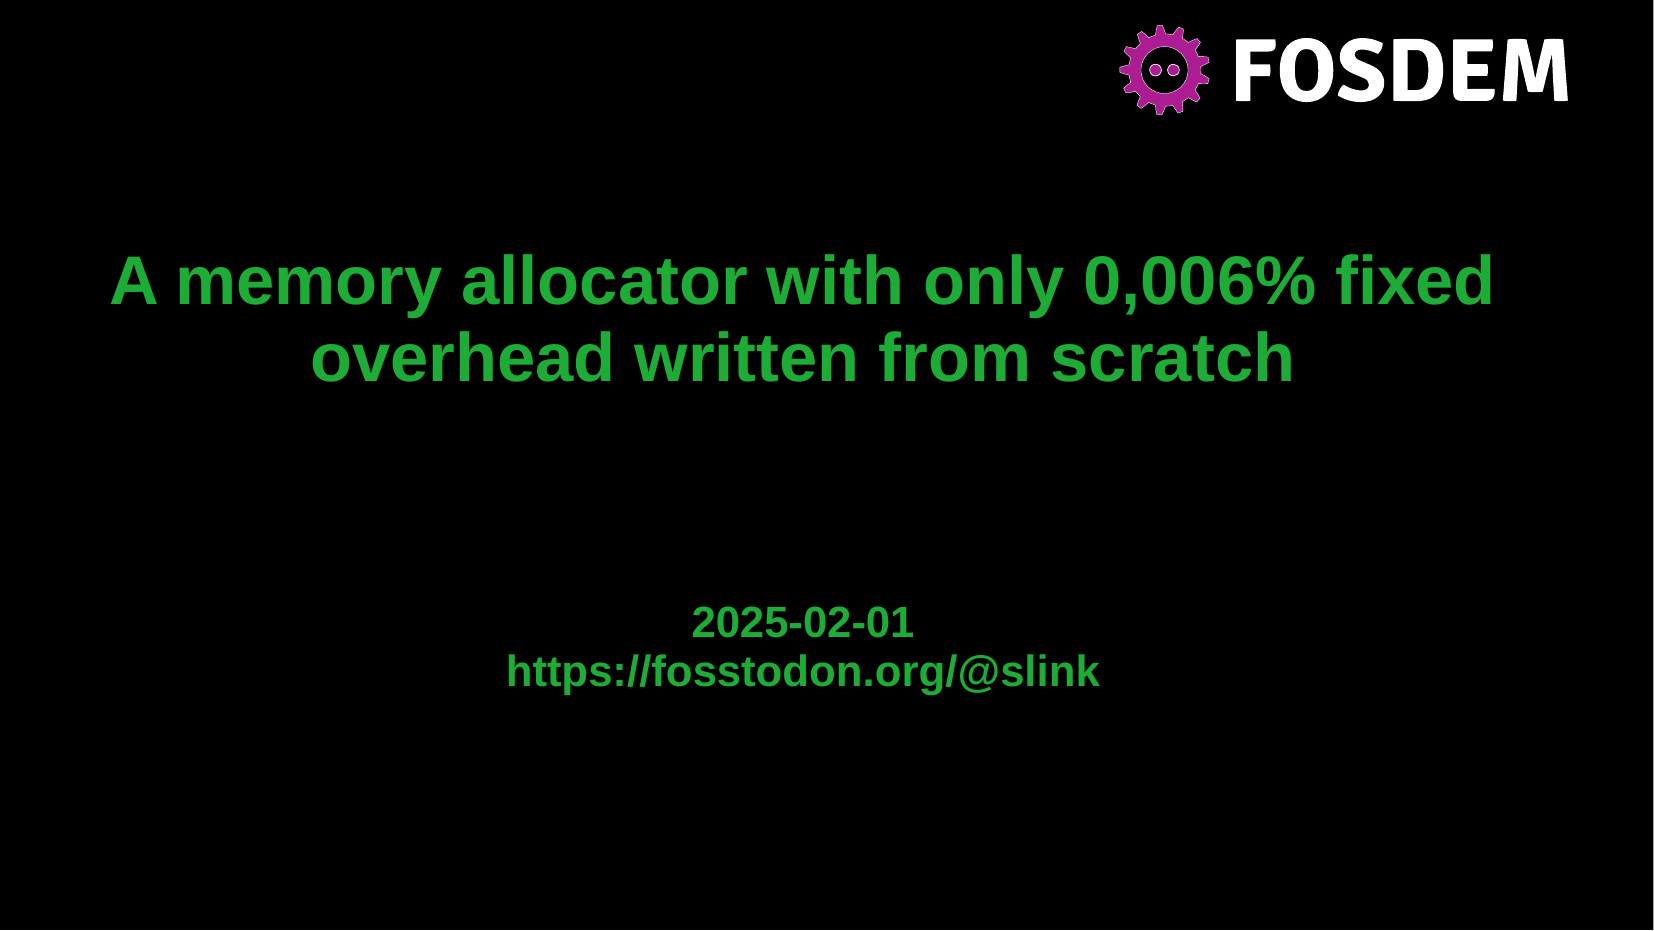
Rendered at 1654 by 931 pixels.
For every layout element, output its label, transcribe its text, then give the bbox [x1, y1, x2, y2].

title A memory allocator with only 0,006% fixed overhead written from scratch 2025-02-01 https://fosstodon.org/@slink [59, 201, 1548, 737]
